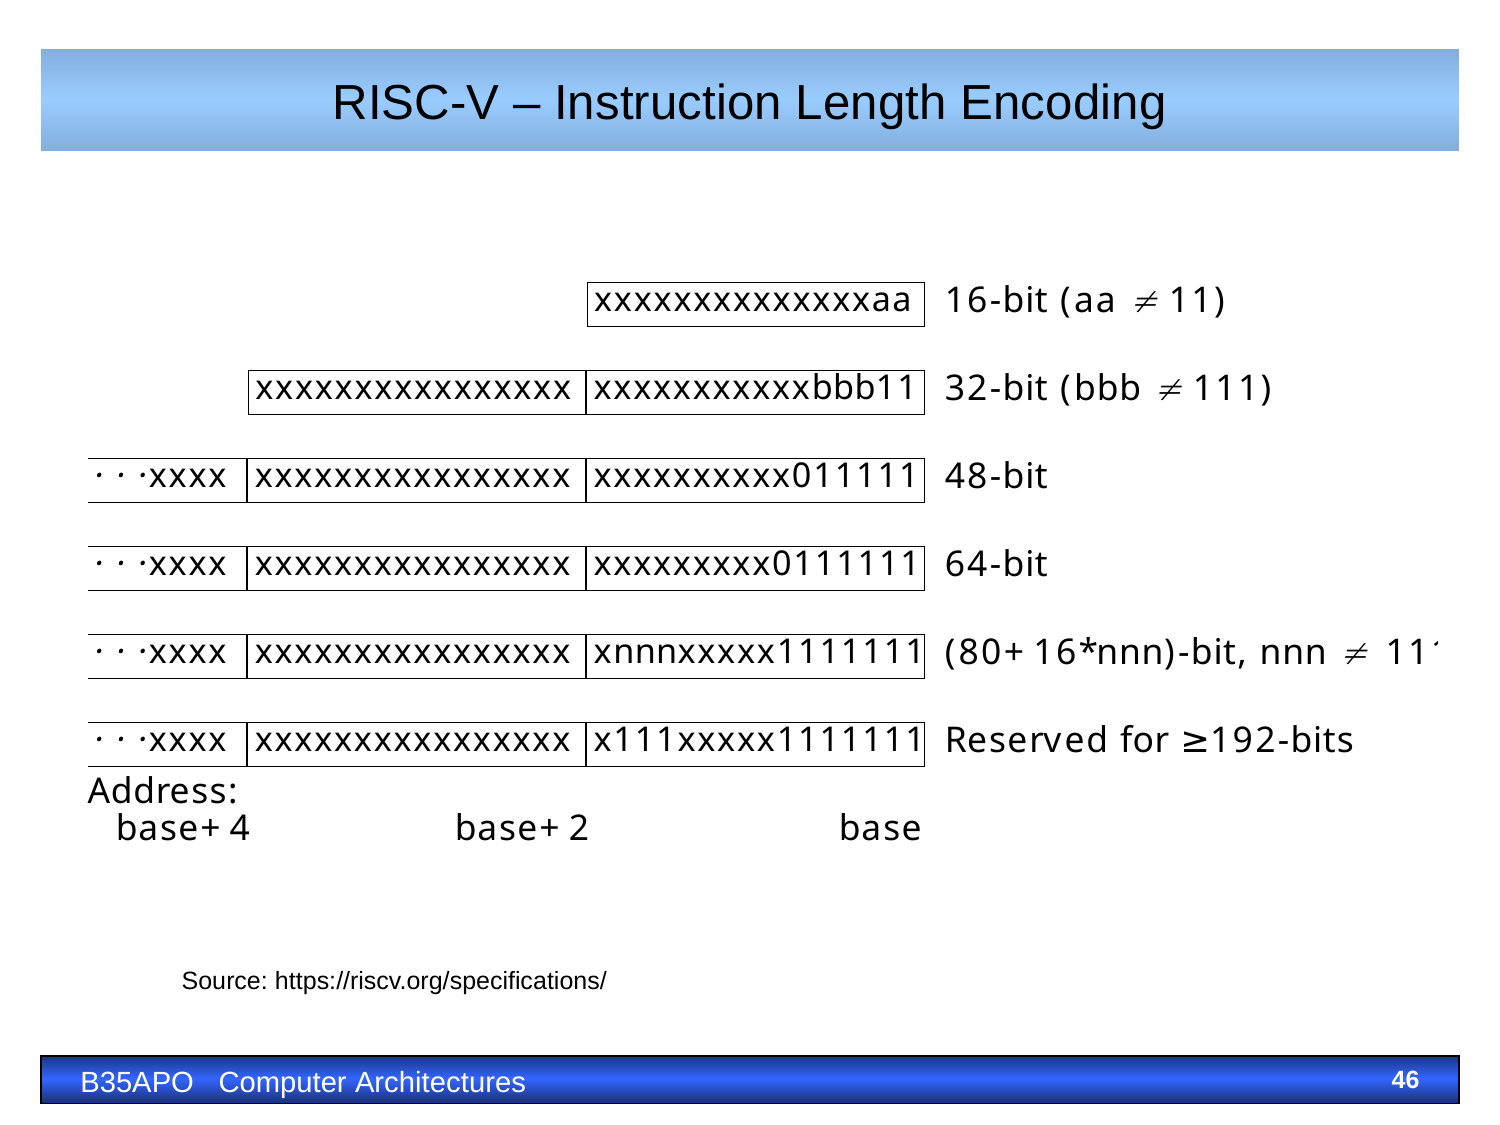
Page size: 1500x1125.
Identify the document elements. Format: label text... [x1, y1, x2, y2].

chart [63, 266, 1438, 860]
text_box Source: https://riscv.org/specifications/ [166, 959, 623, 1002]
title RISC-V – Instruction Length Encoding [41, 49, 1459, 151]
